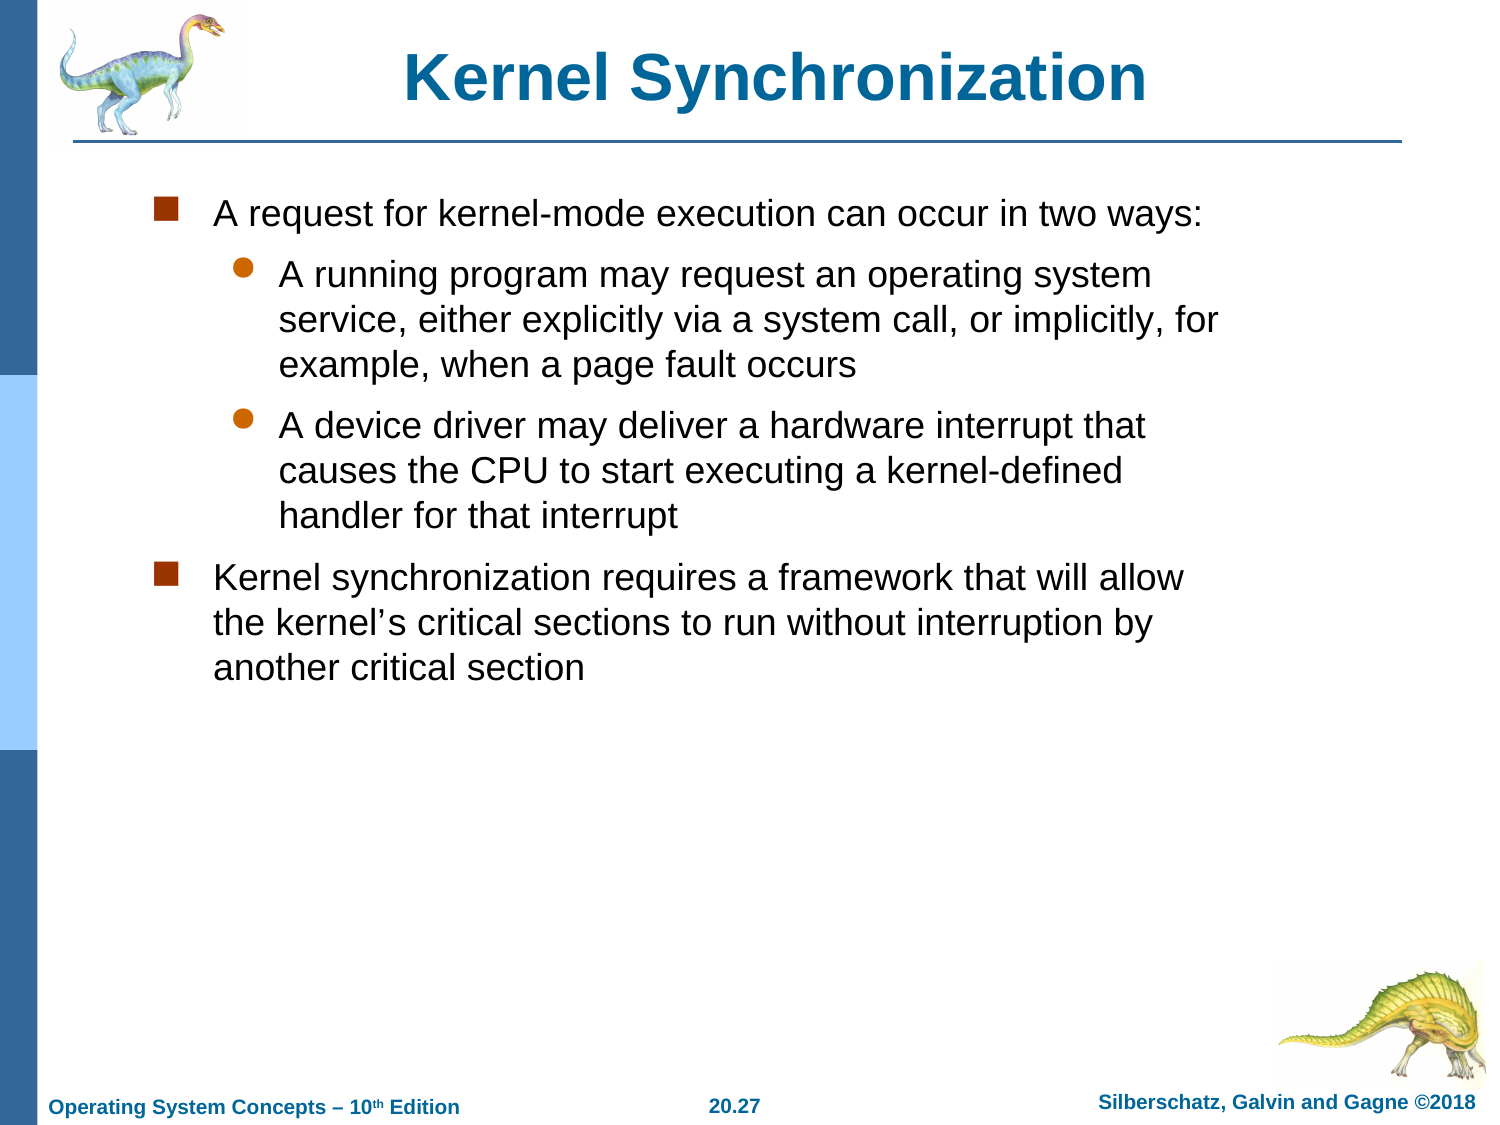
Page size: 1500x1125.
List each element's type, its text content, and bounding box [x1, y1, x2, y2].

picture [1415, 1094, 1423, 1099]
list A request for kernel-mode execution can occur in two ways: A running program may request an operating system service, either explicitly via a system call, or implicitly, for example, when a page fault occurs A device driver may deliver a hardware interrupt that causes the CPU to start executing a kernel-defined handler for that interrupt Kernel synchronization requires a framework that will allow the kernel’s critical sections to run without interruption by another critical section [141, 180, 1251, 925]
picture [1275, 959, 1486, 1090]
picture [46, 0, 243, 149]
title Kernel Synchronization [127, 26, 1425, 122]
